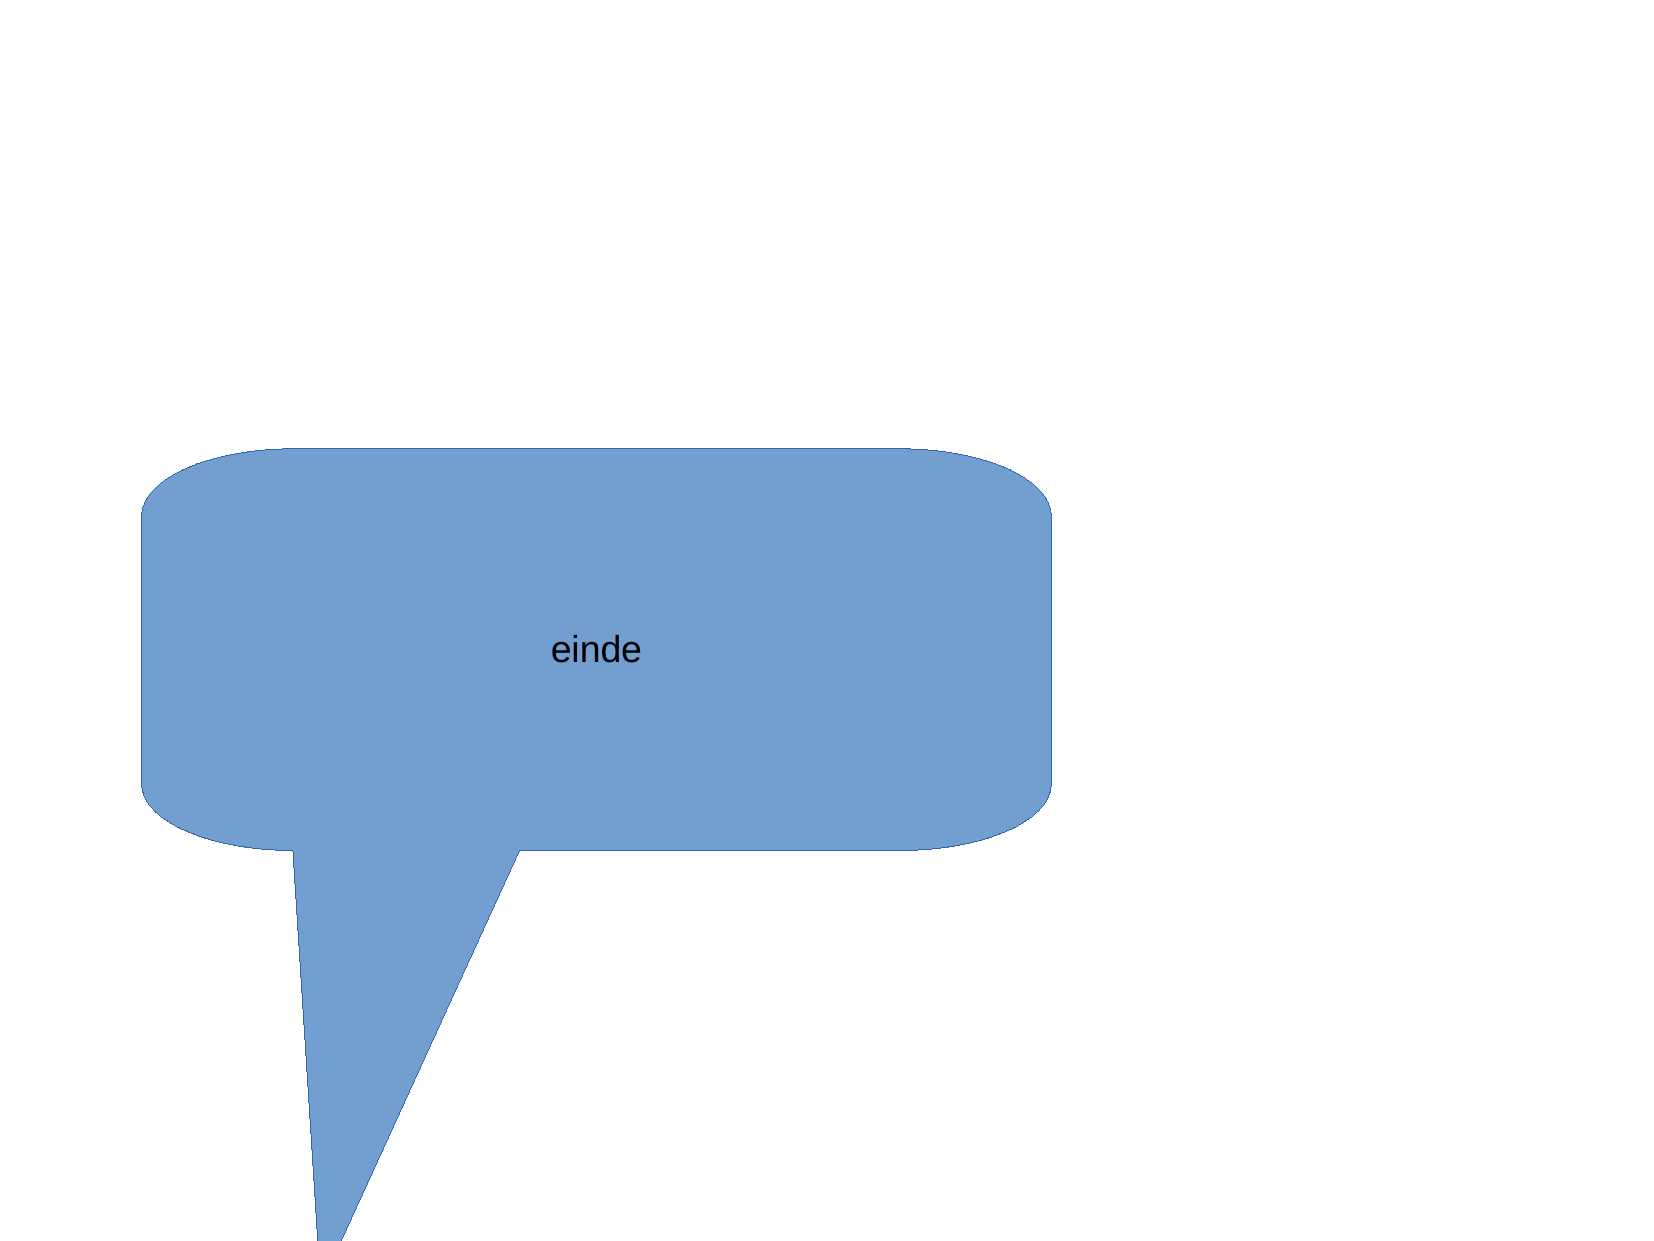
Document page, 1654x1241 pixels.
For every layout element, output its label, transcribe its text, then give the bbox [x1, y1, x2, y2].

text_box einde [141, 448, 1052, 1241]
